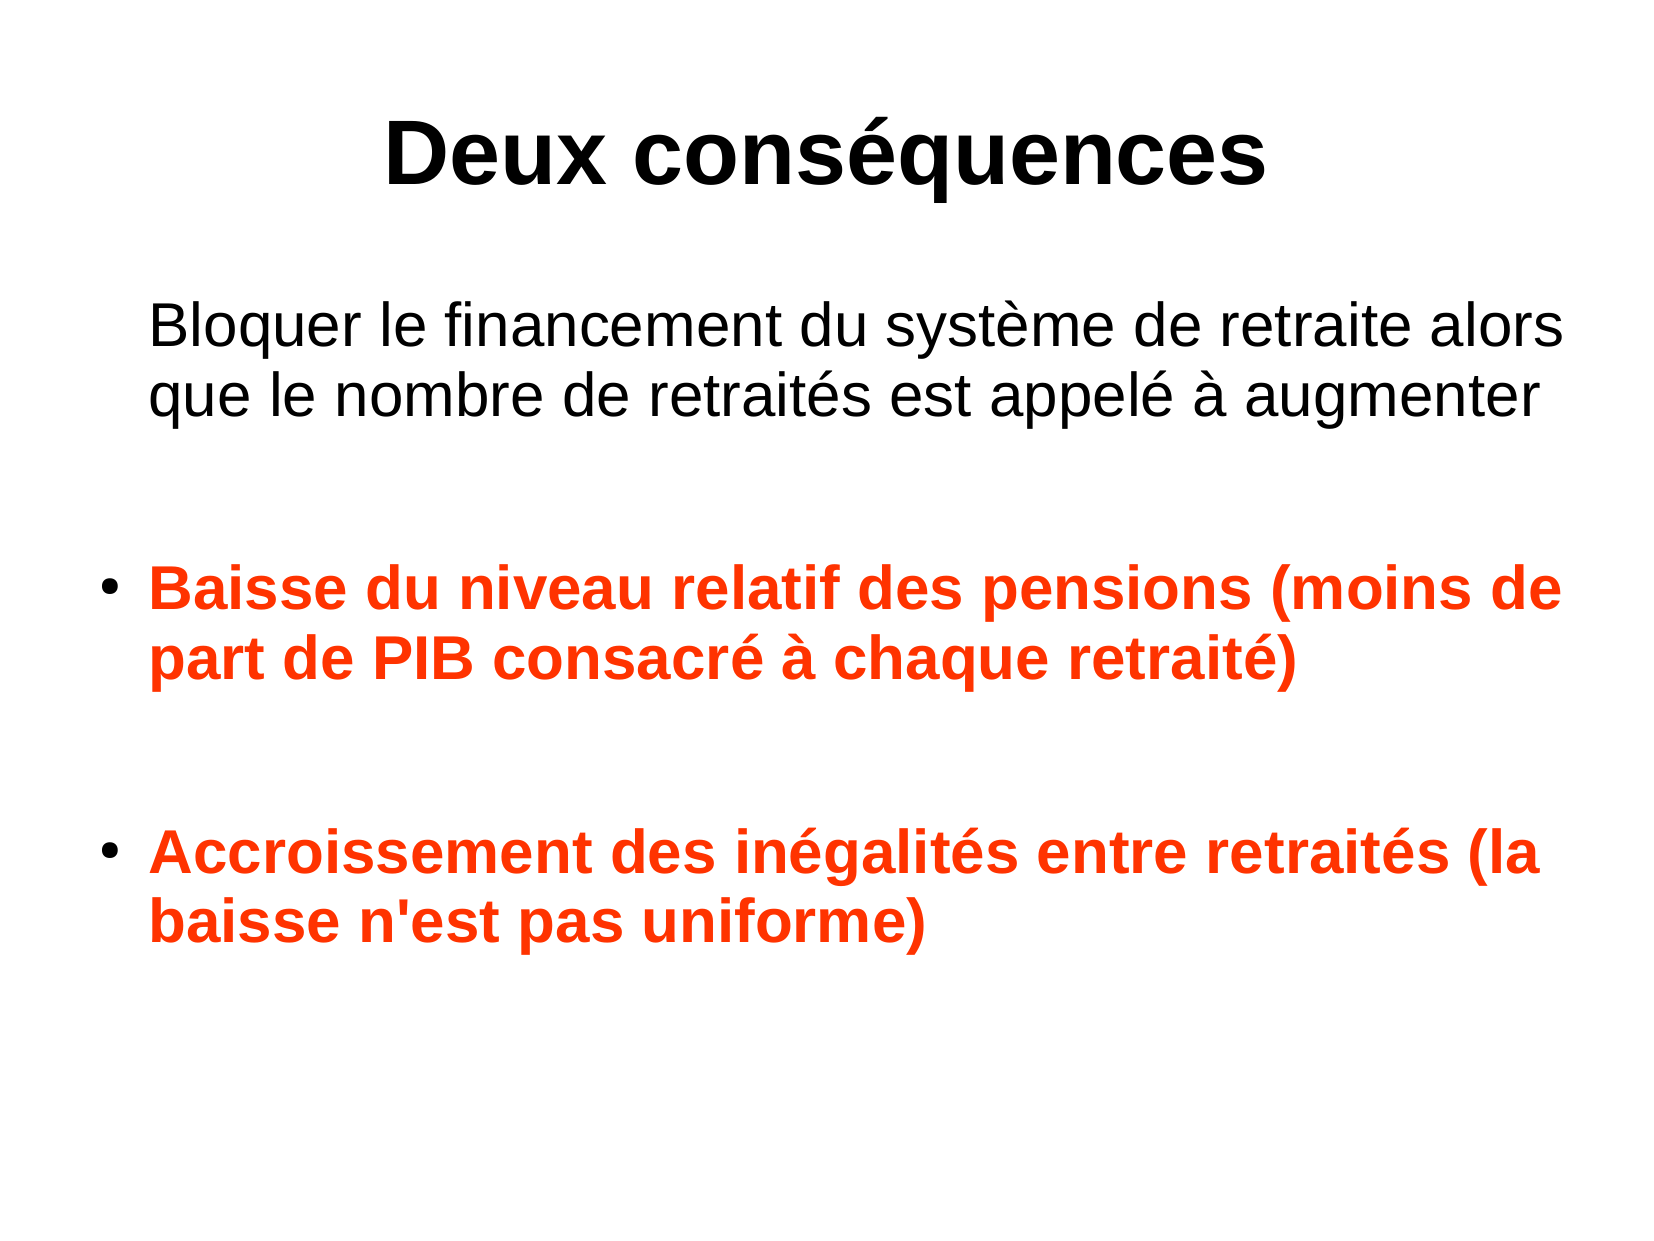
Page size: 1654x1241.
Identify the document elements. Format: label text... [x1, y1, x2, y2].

title Deux conséquences [82, 49, 1571, 257]
list Bloquer le financement du système de retraite alors que le nombre de retraités est appelé à augmenter Baisse du niveau relatif des pensions (moins de part de PIB consacré à chaque retraité) Accroissement des inégalités entre retraités (la baisse n'est pas uniforme) [82, 290, 1571, 1010]
